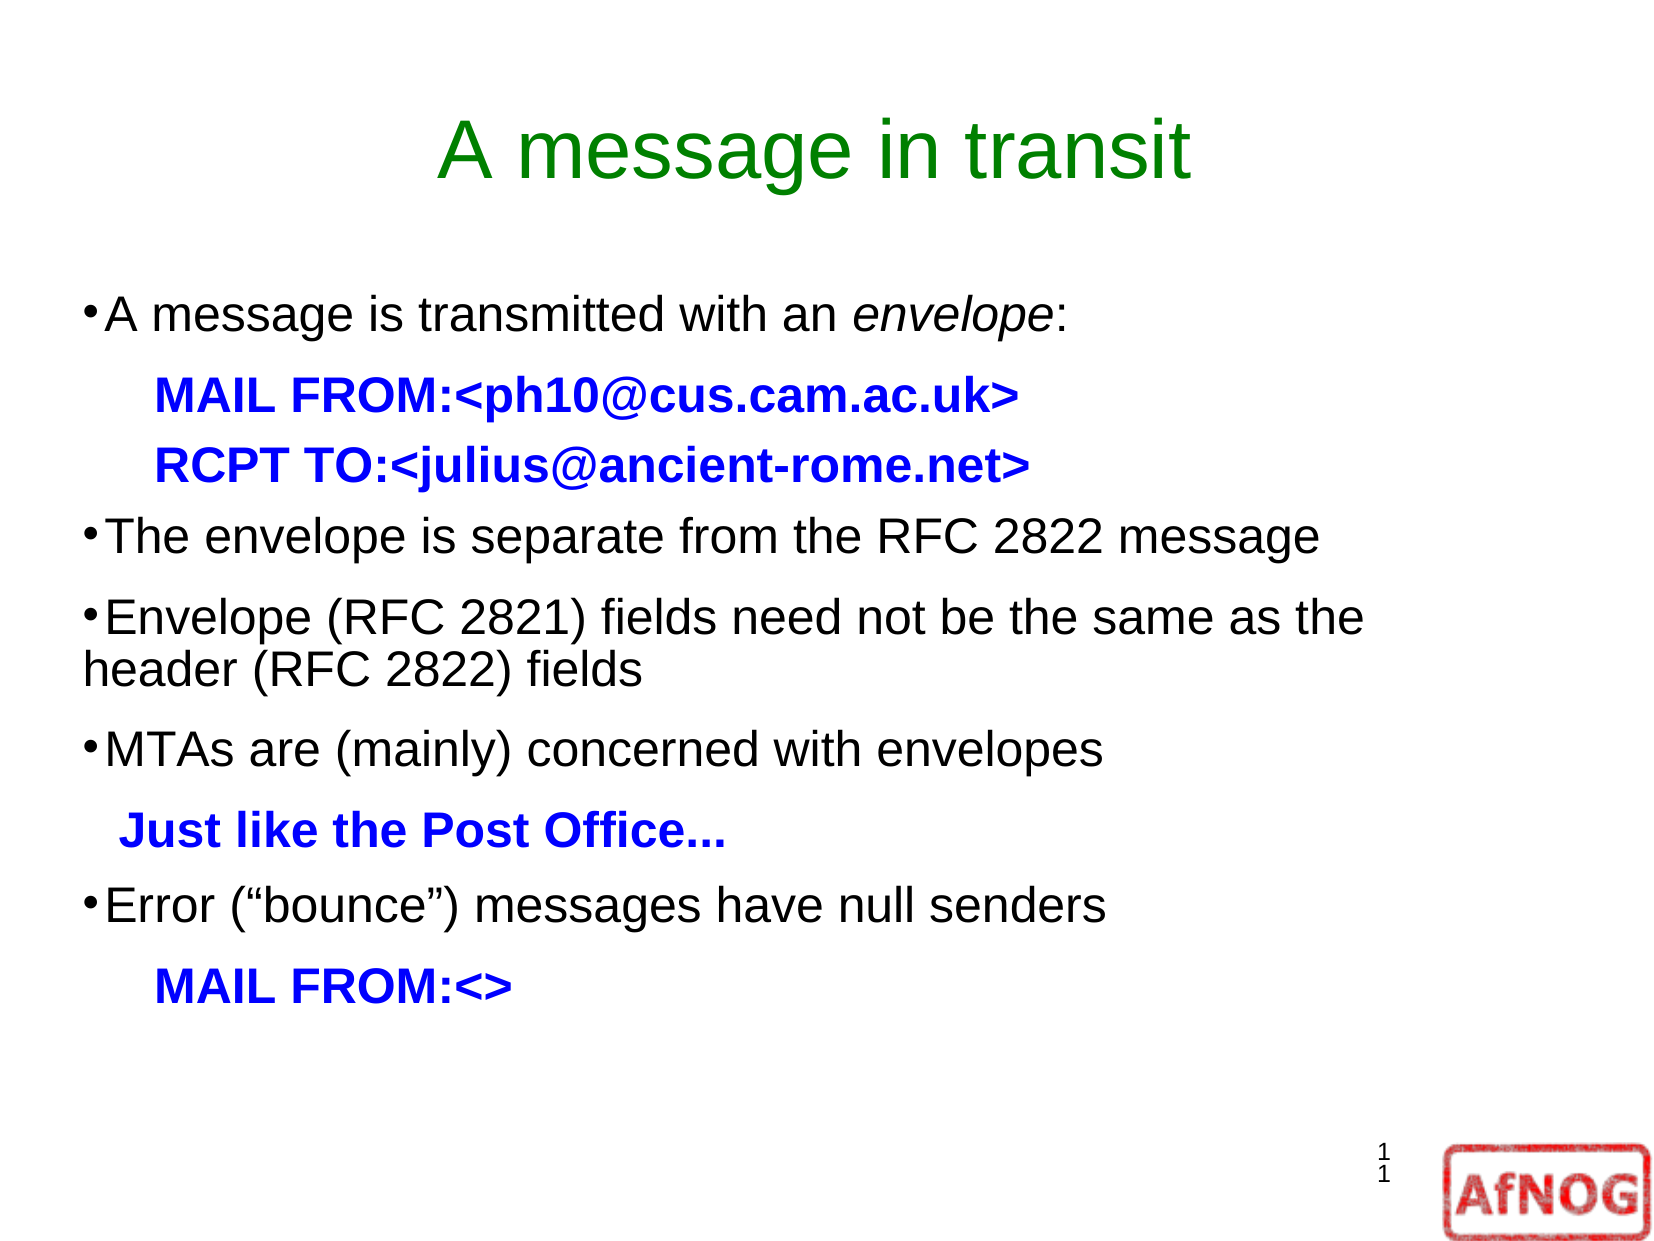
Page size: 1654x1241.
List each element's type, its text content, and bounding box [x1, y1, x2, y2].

list A message is transmitted with an envelope: MAIL FROM:<ph10@cus.cam.ac.uk> RCPT TO:<julius@ancient-rome.net> The envelope is separate from the RFC 2822 message Envelope (RFC 2821) fields need not be the same as the header (RFC 2822) fields MTAs are (mainly) concerned with envelopes Just like the Post Office... Error (“bounce”) messages have null senders MAIL FROM:<> [82, 290, 1571, 1241]
title A message in transit [82, 15, 1571, 290]
picture [1571, 1141, 1654, 1241]
